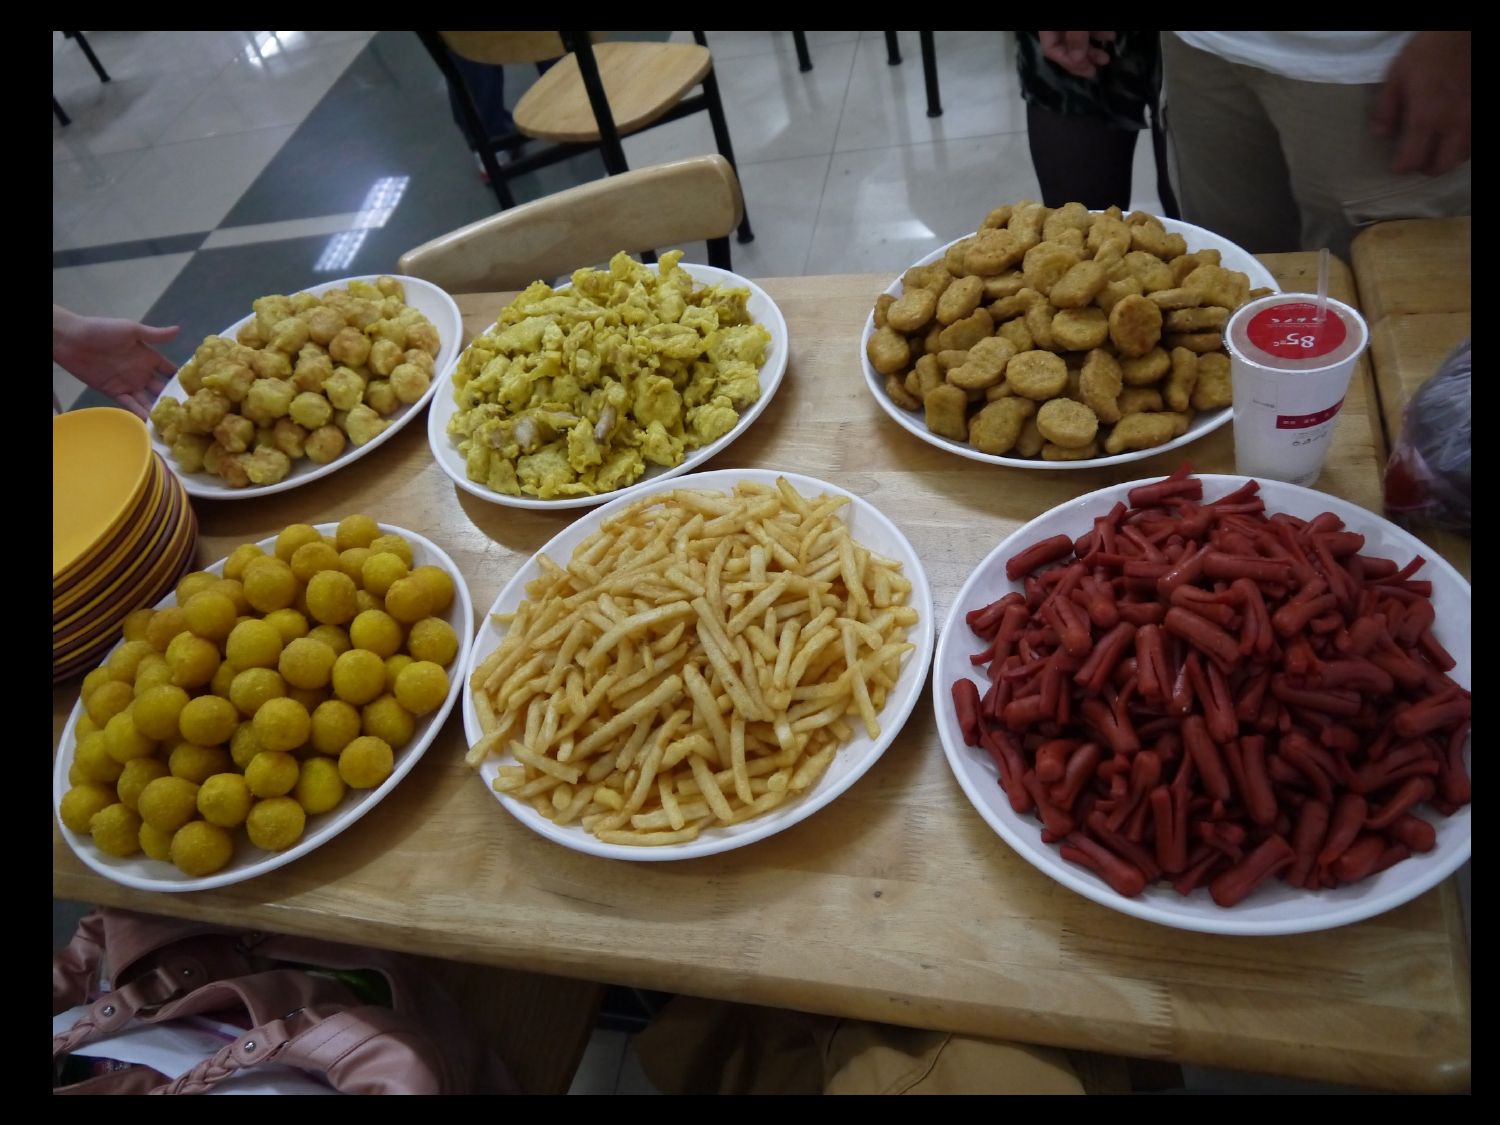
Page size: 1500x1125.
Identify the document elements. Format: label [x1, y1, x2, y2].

picture [53, 31, 1472, 1095]
